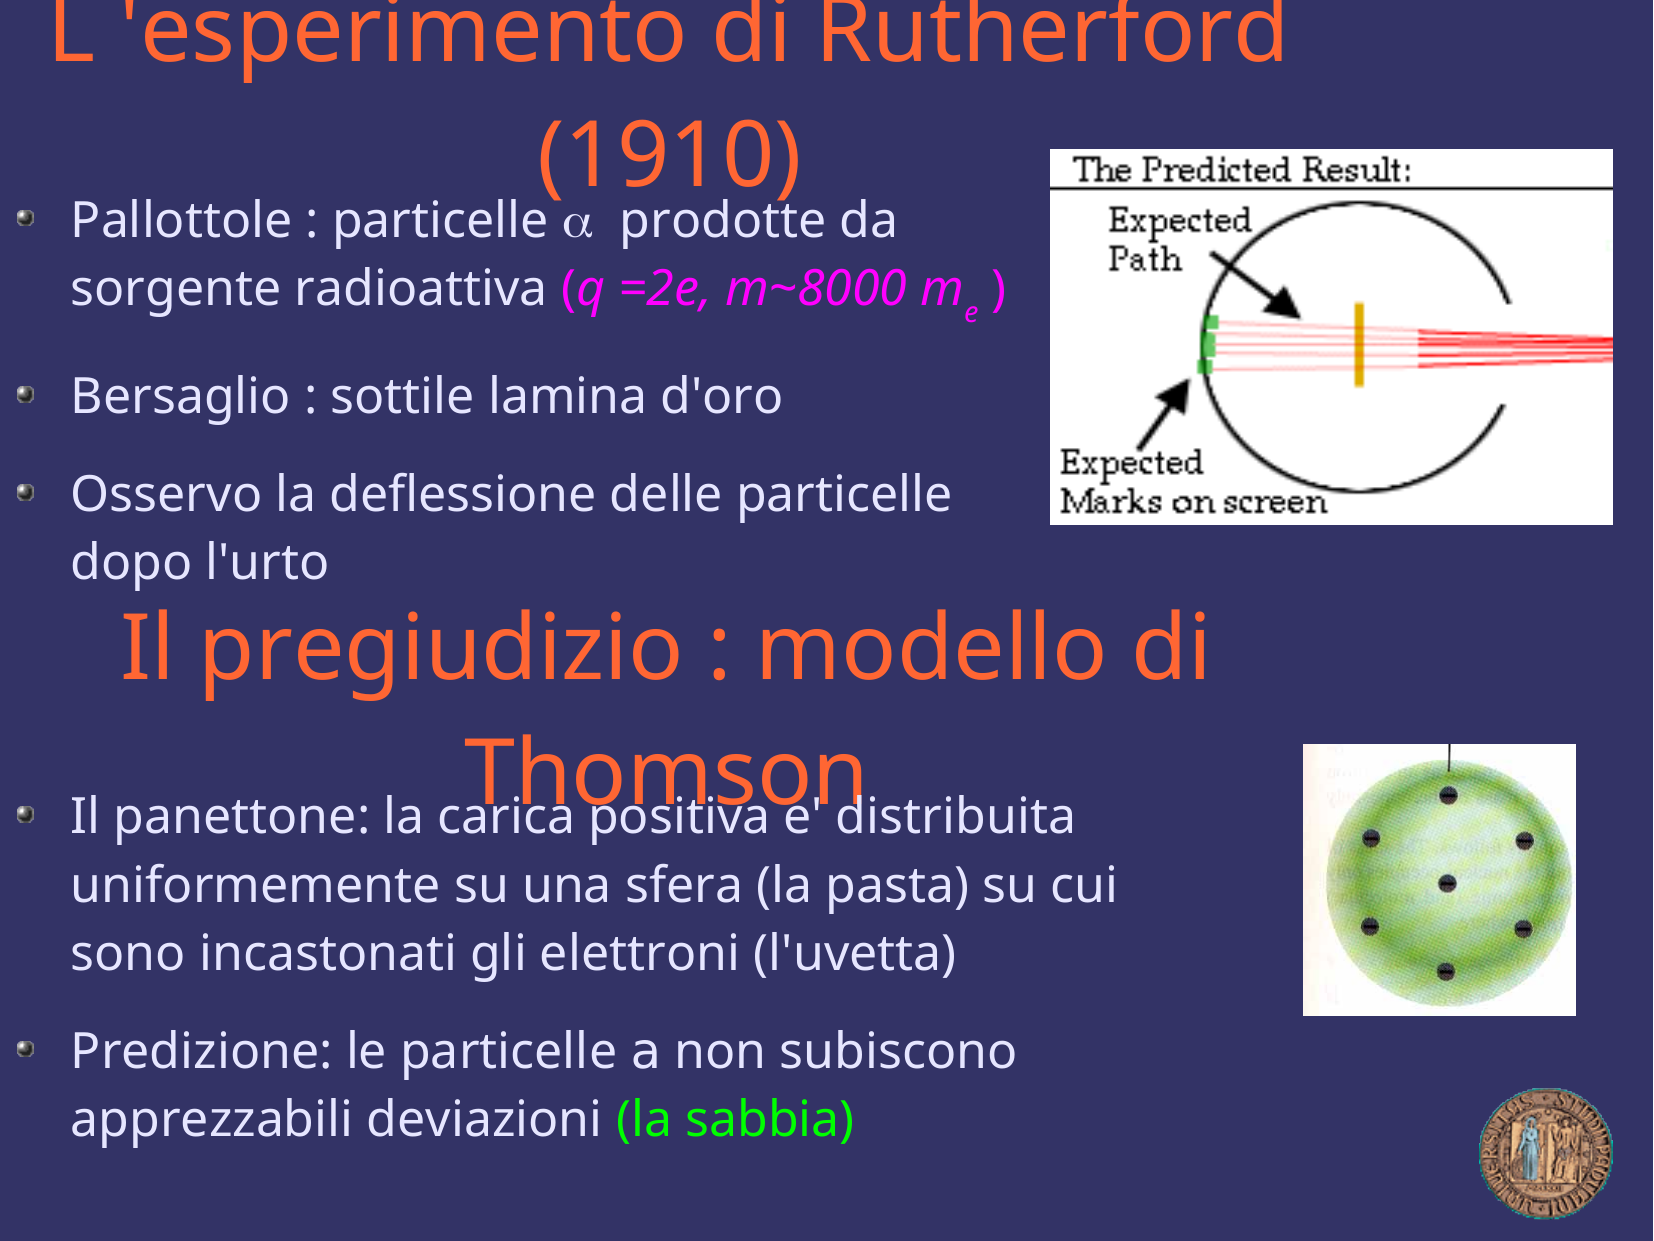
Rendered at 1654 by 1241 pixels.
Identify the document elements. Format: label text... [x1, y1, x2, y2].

picture [1479, 1087, 1613, 1221]
picture [1050, 149, 1613, 526]
title L 'esperimento di Rutherford (1910) [35, 19, 1305, 159]
picture [1303, 744, 1576, 1016]
list Il panettone: la carica positiva e' distribuita uniformemente su una sfera (la pasta) su cui sono incastonati gli elettroni (l'uvetta) Predizione: le particelle a non subiscono apprezzabili deviazioni (la sabbia) [0, 780, 1193, 1198]
list Pallottole : particelle a prodotte da sorgente radioattiva (q =2e, m~8000 me ) Bersaglio : sottile lamina d'oro Osservo la deflessione delle particelle dopo l'urto [0, 183, 1051, 626]
title Il pregiudizio : modello di Thomson [13, 637, 1321, 776]
